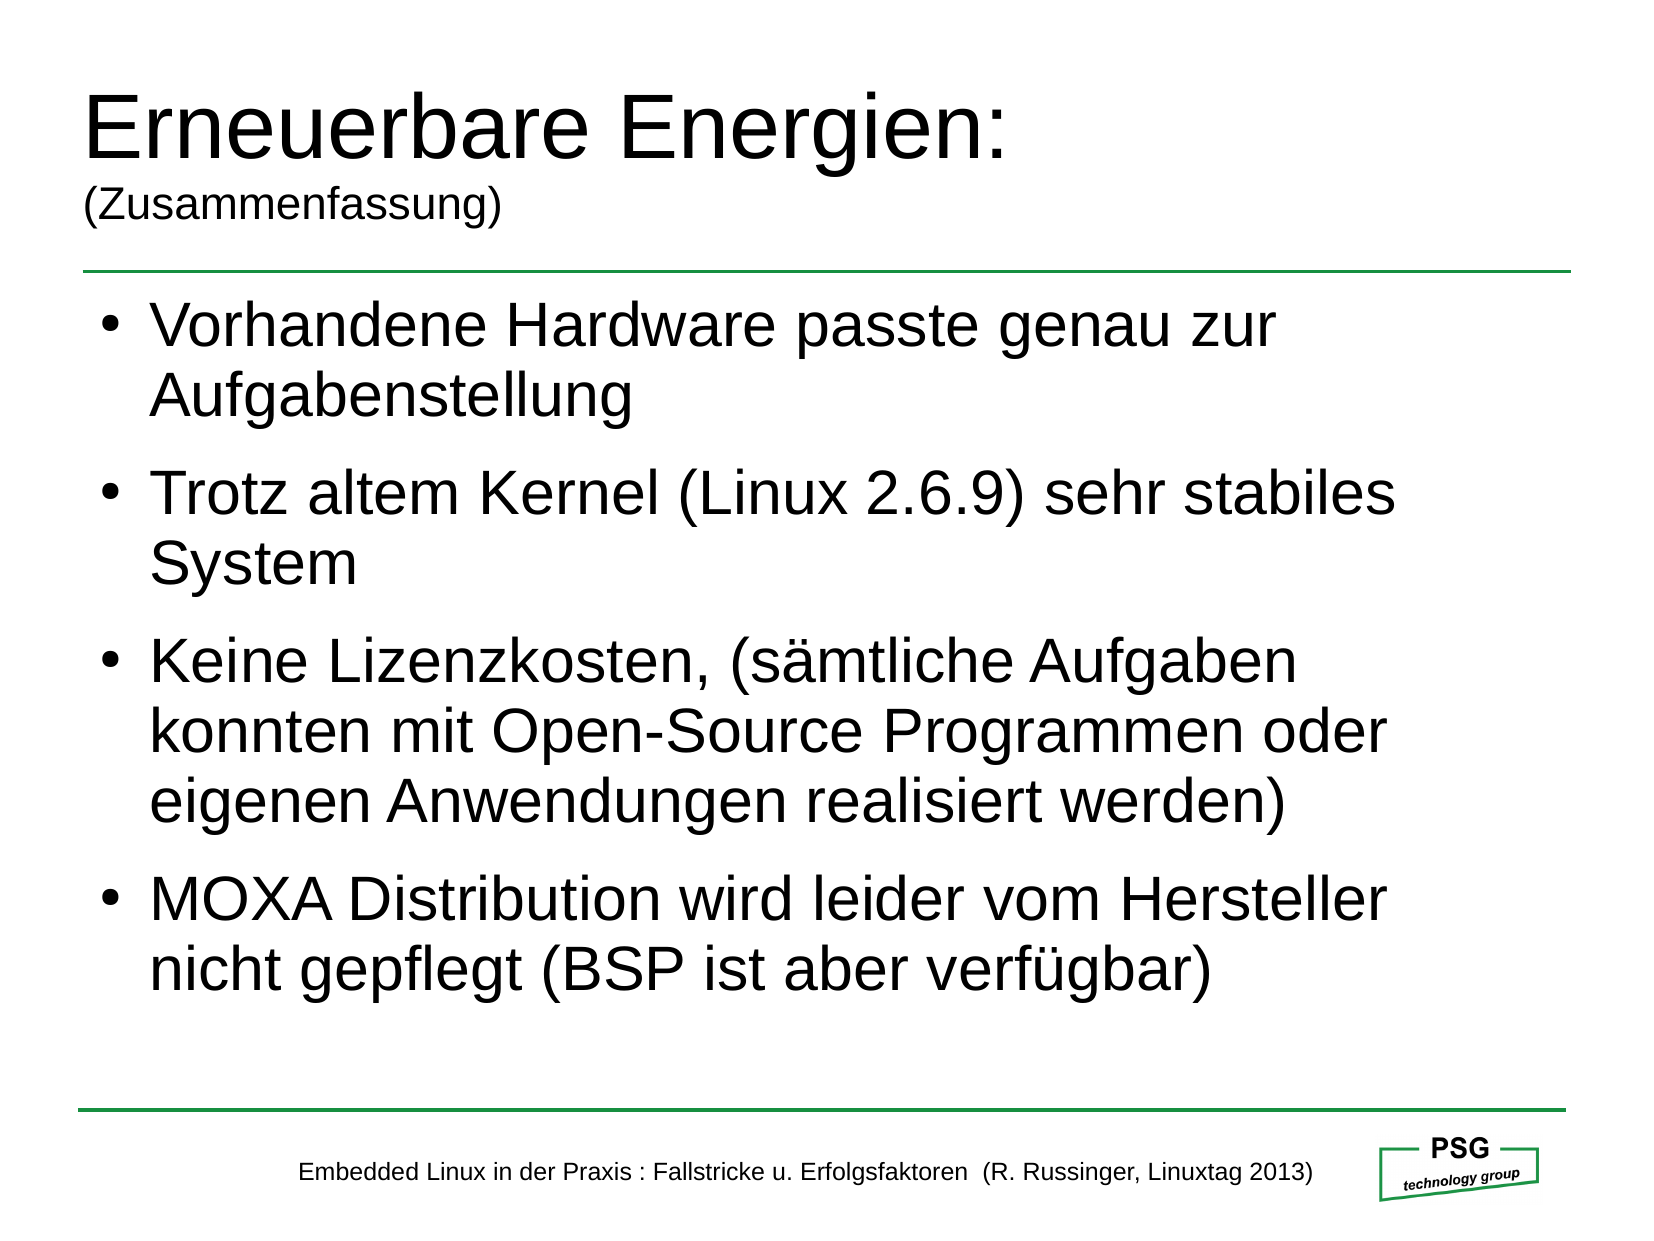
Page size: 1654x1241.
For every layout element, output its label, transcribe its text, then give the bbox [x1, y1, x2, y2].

picture [1375, 1134, 1543, 1205]
title Erneuerbare Energien: (Zusammenfassung) [82, 49, 1571, 257]
list Vorhandene Hardware passte genau zur Aufgabenstellung Trotz altem Kernel (Linux 2.6.9) sehr stabiles System Keine Lizenzkosten, (sämtliche Aufgaben konnten mit Open-Source Programmen oder eigenen Anwendungen realisiert werden) MOXA Distribution wird leider vom Hersteller nicht gepflegt (BSP ist aber verfügbar) [82, 290, 1538, 1010]
